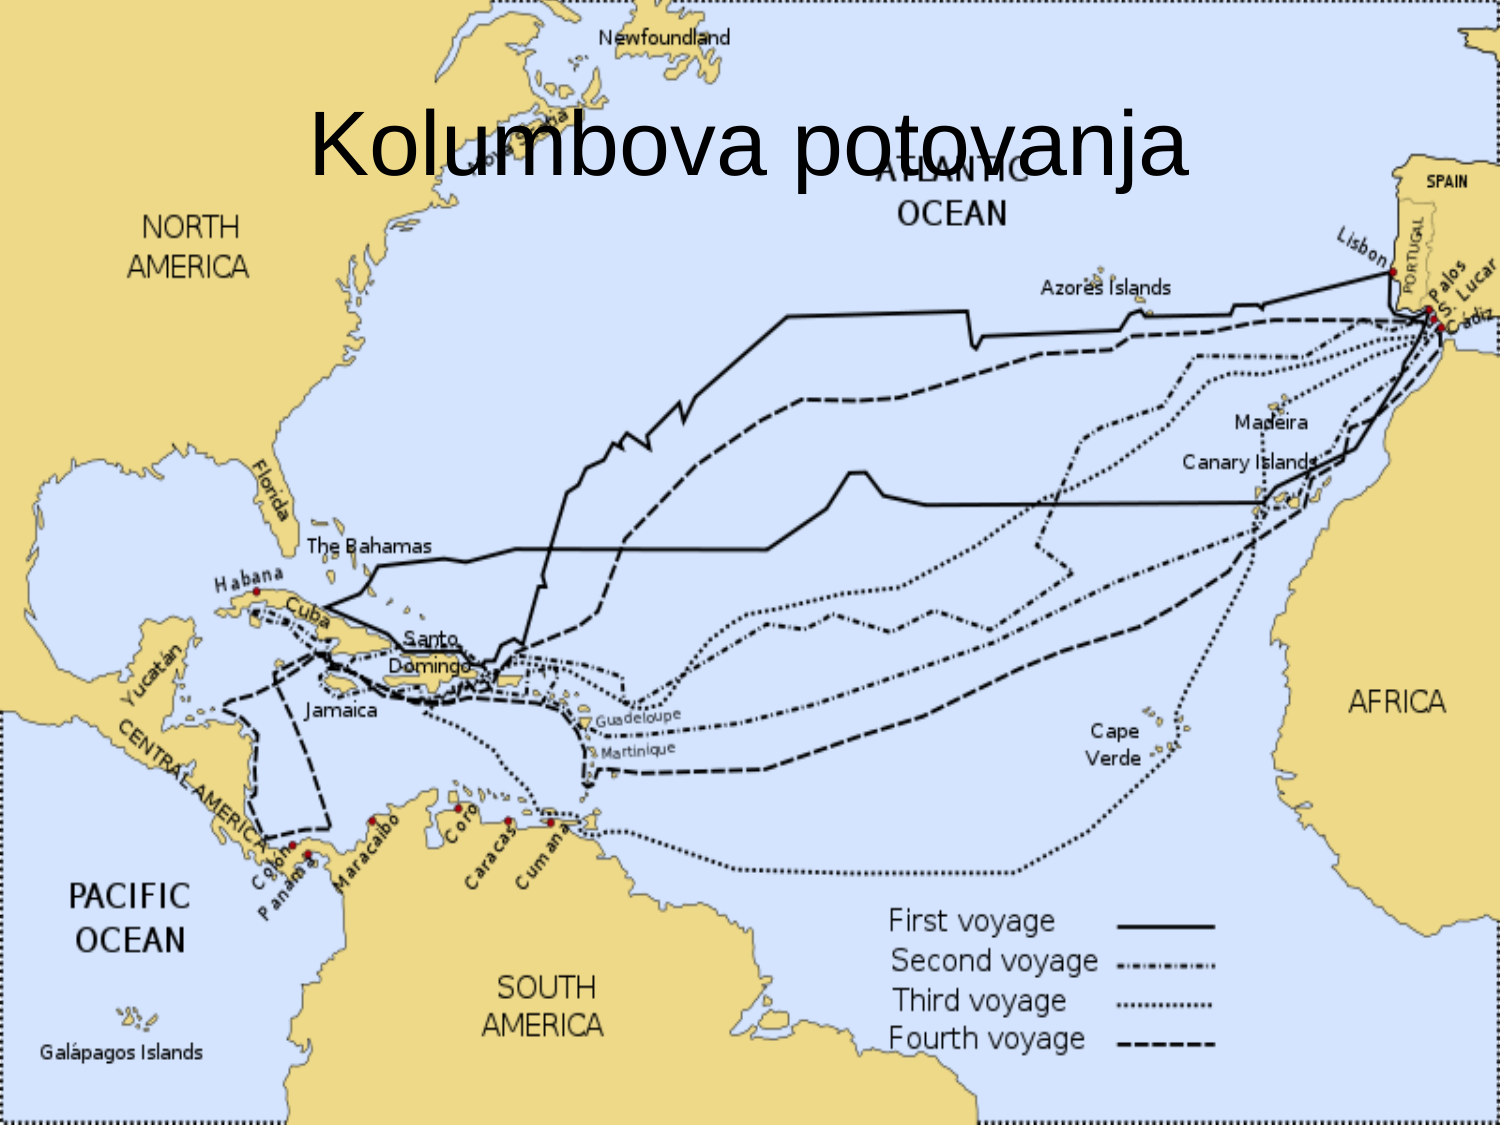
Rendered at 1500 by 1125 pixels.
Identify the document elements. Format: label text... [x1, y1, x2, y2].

picture [0, 0, 1500, 1125]
title Kolumbova potovanja [75, 45, 1425, 233]
